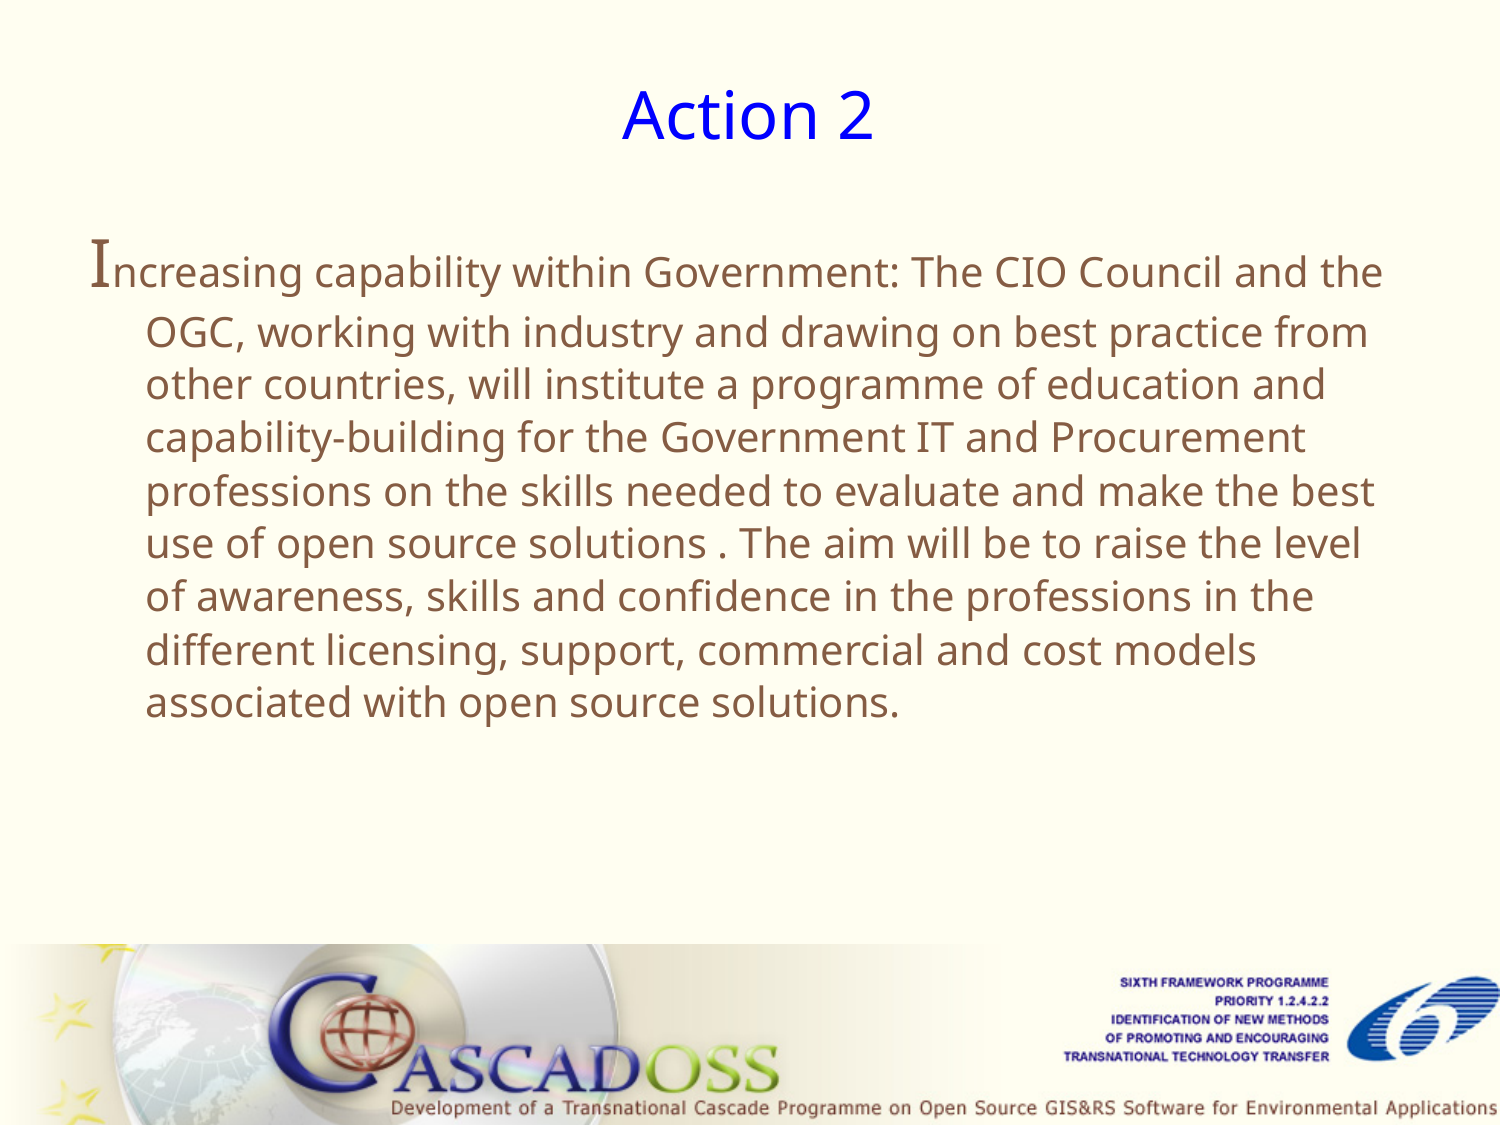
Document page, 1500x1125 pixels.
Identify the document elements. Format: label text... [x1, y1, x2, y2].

list Increasing capability within Government: The CIO Council and the OGC, working with industry and drawing on best practice from other countries, will institute a programme of education and capability-building for the Government IT and Procurement professions on the skills needed to evaluate and make the best use of open source solutions . The aim will be to raise the level of awareness, skills and confidence in the professions in the different licensing, support, commercial and cost models associated with open source solutions. [74, 208, 1425, 916]
title Action 2 [74, 20, 1425, 208]
picture [0, 944, 1500, 1125]
